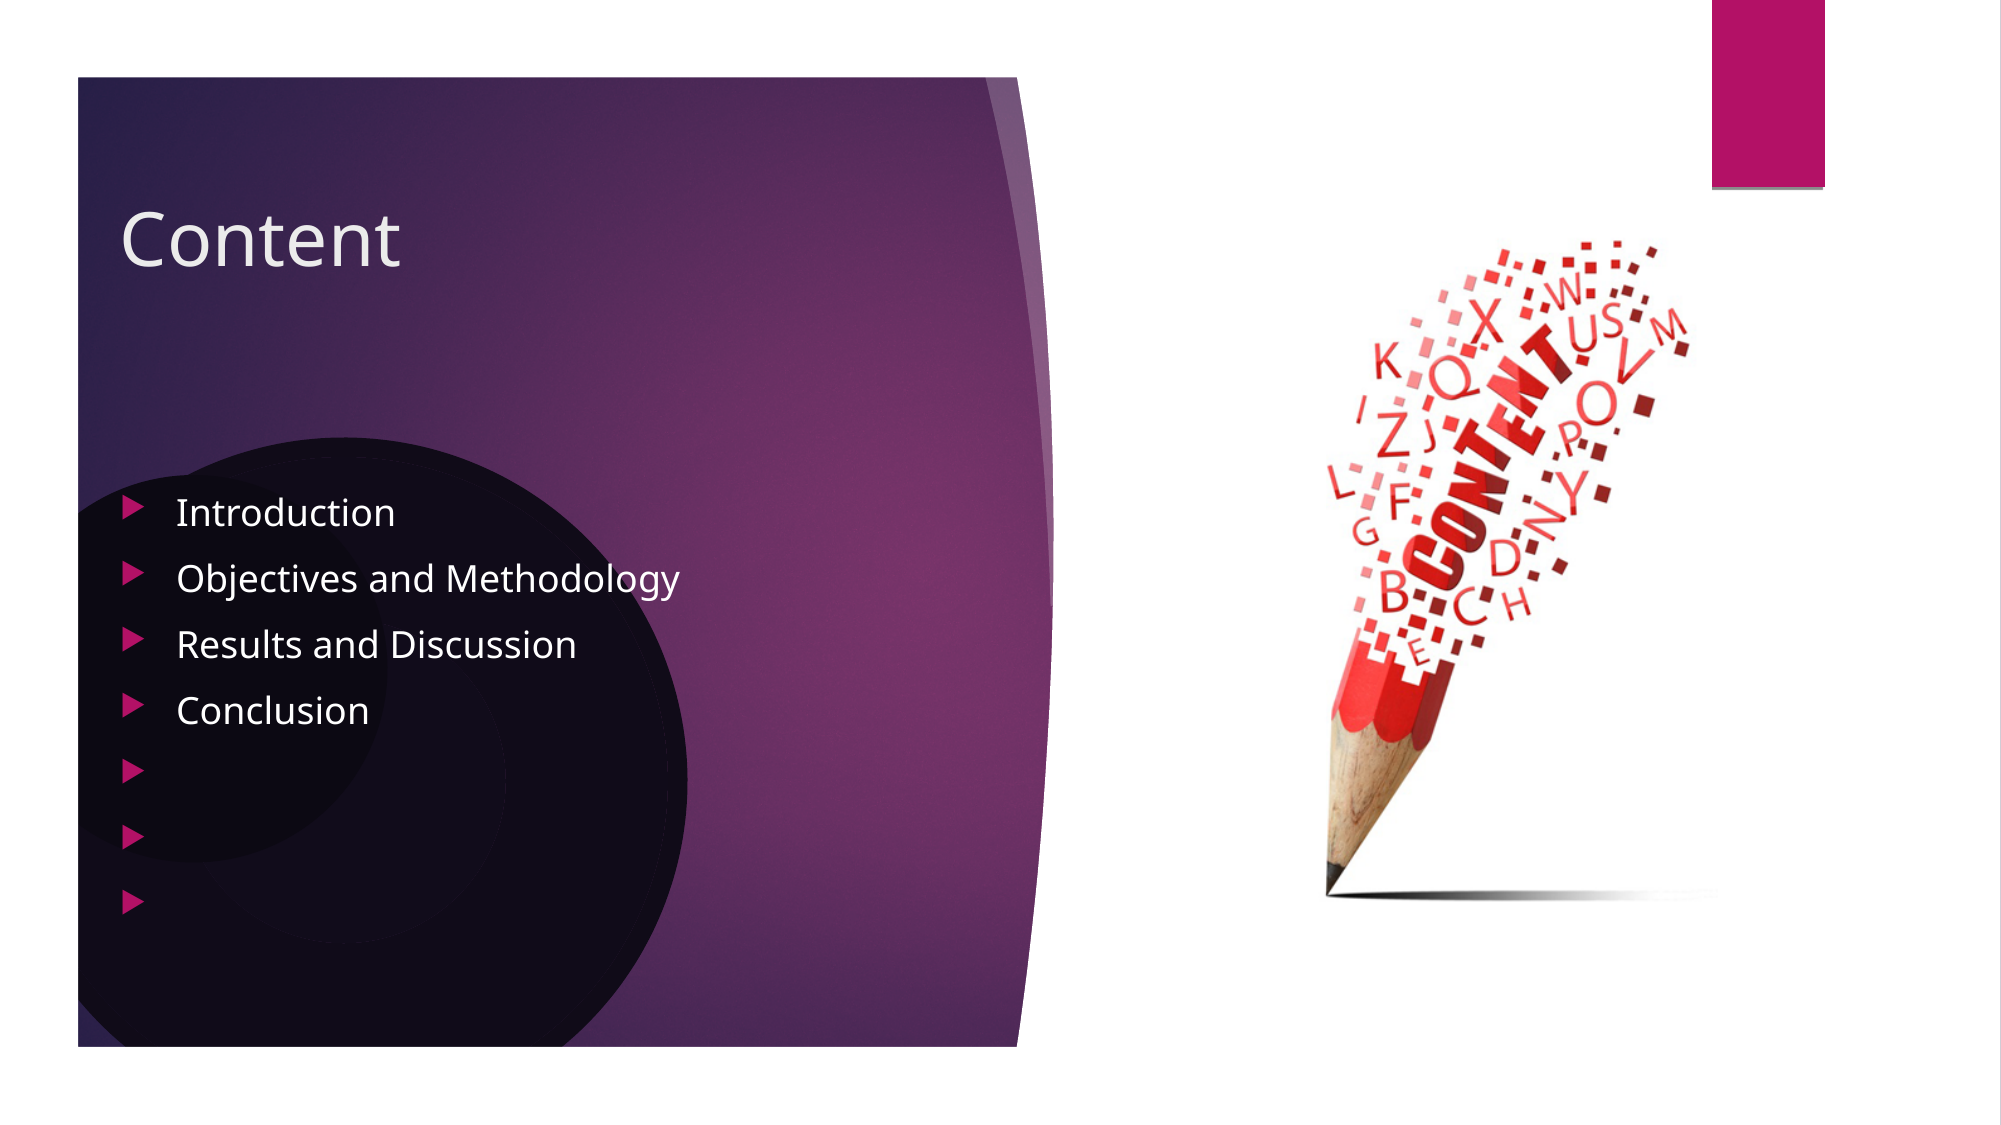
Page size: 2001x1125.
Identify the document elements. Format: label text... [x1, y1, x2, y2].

title Content [104, 103, 947, 370]
picture [1101, 190, 1894, 938]
text_box [0, 0, 2000, 1125]
list Introduction Objectives and Methodology Results and Discussion Conclusion [104, 396, 947, 1023]
